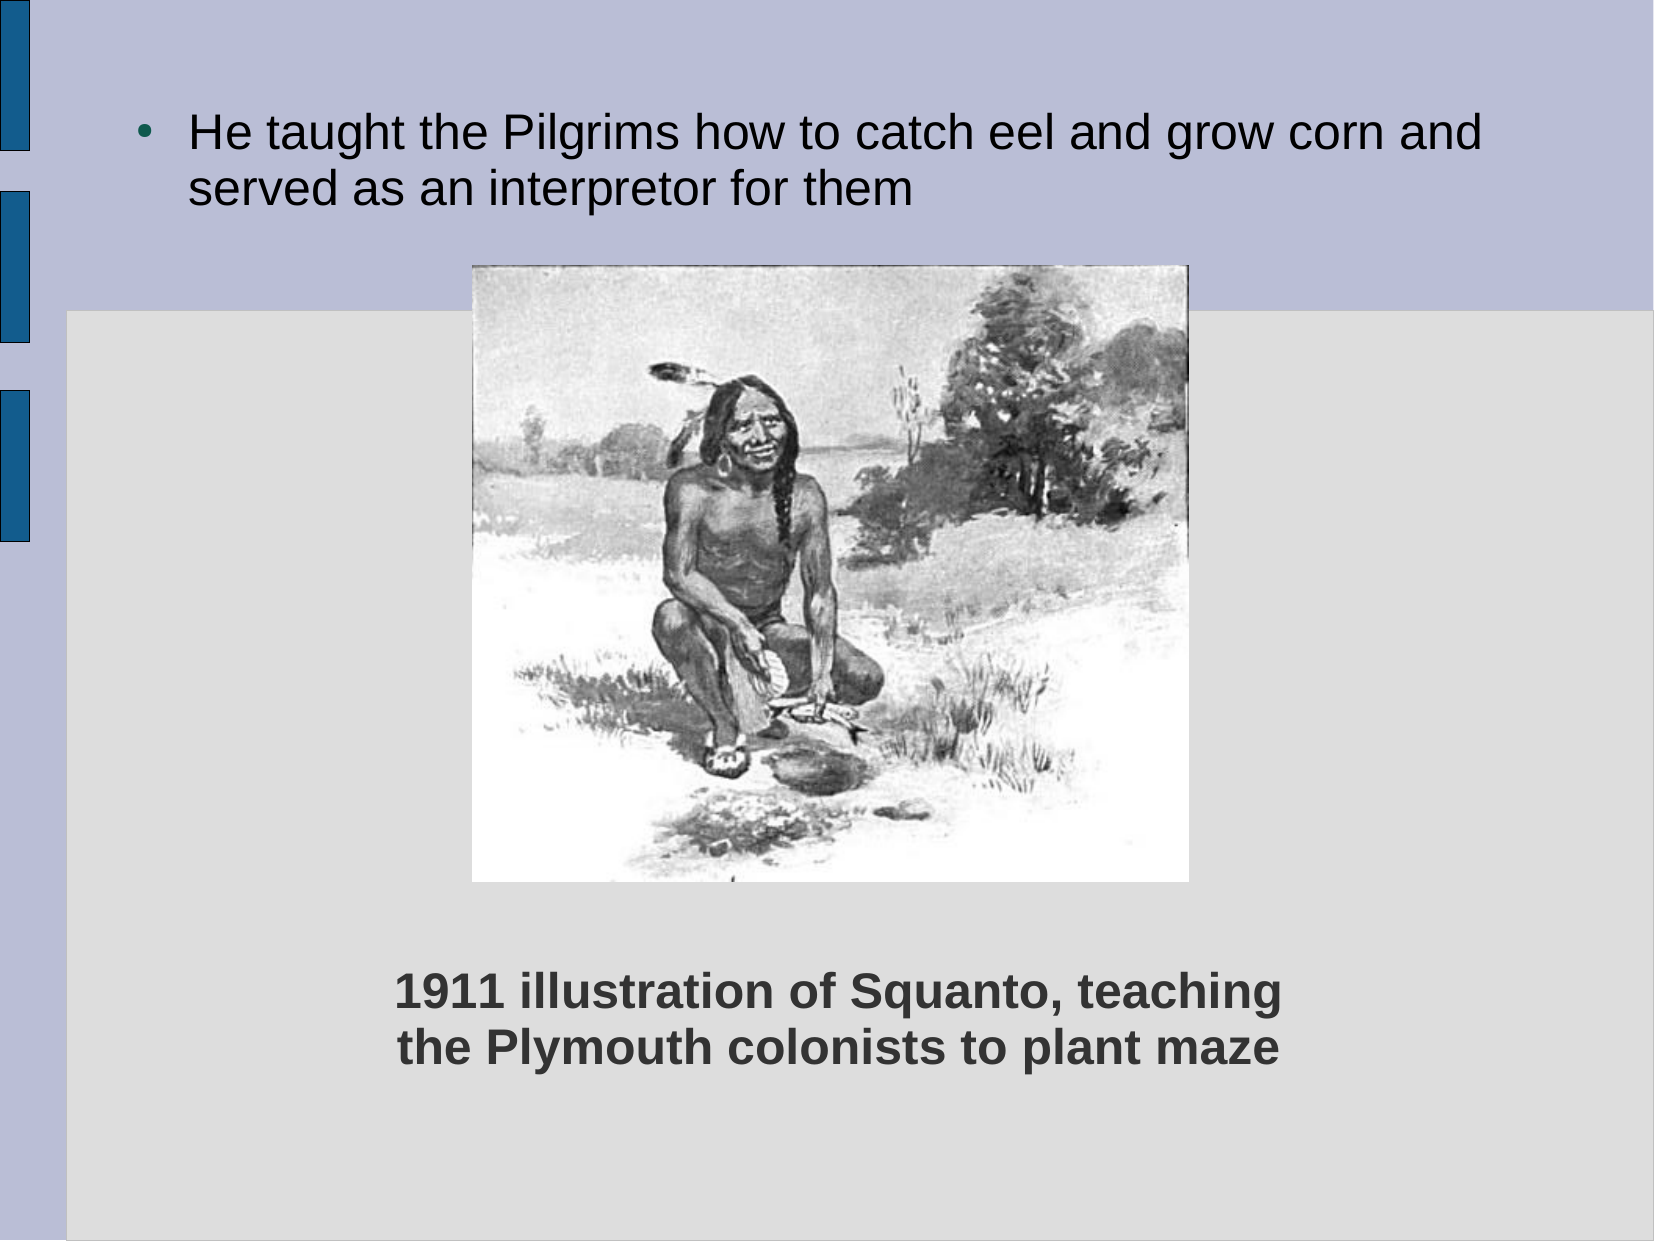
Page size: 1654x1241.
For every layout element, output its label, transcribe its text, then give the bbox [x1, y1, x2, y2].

list He taught the Pilgrims how to catch eel and grow corn and served as an interpretor for them [118, 104, 1531, 886]
picture [472, 265, 1189, 882]
title 1911 illustration of Squanto, teaching the Plymouth colonists to plant maze [354, 915, 1324, 1123]
